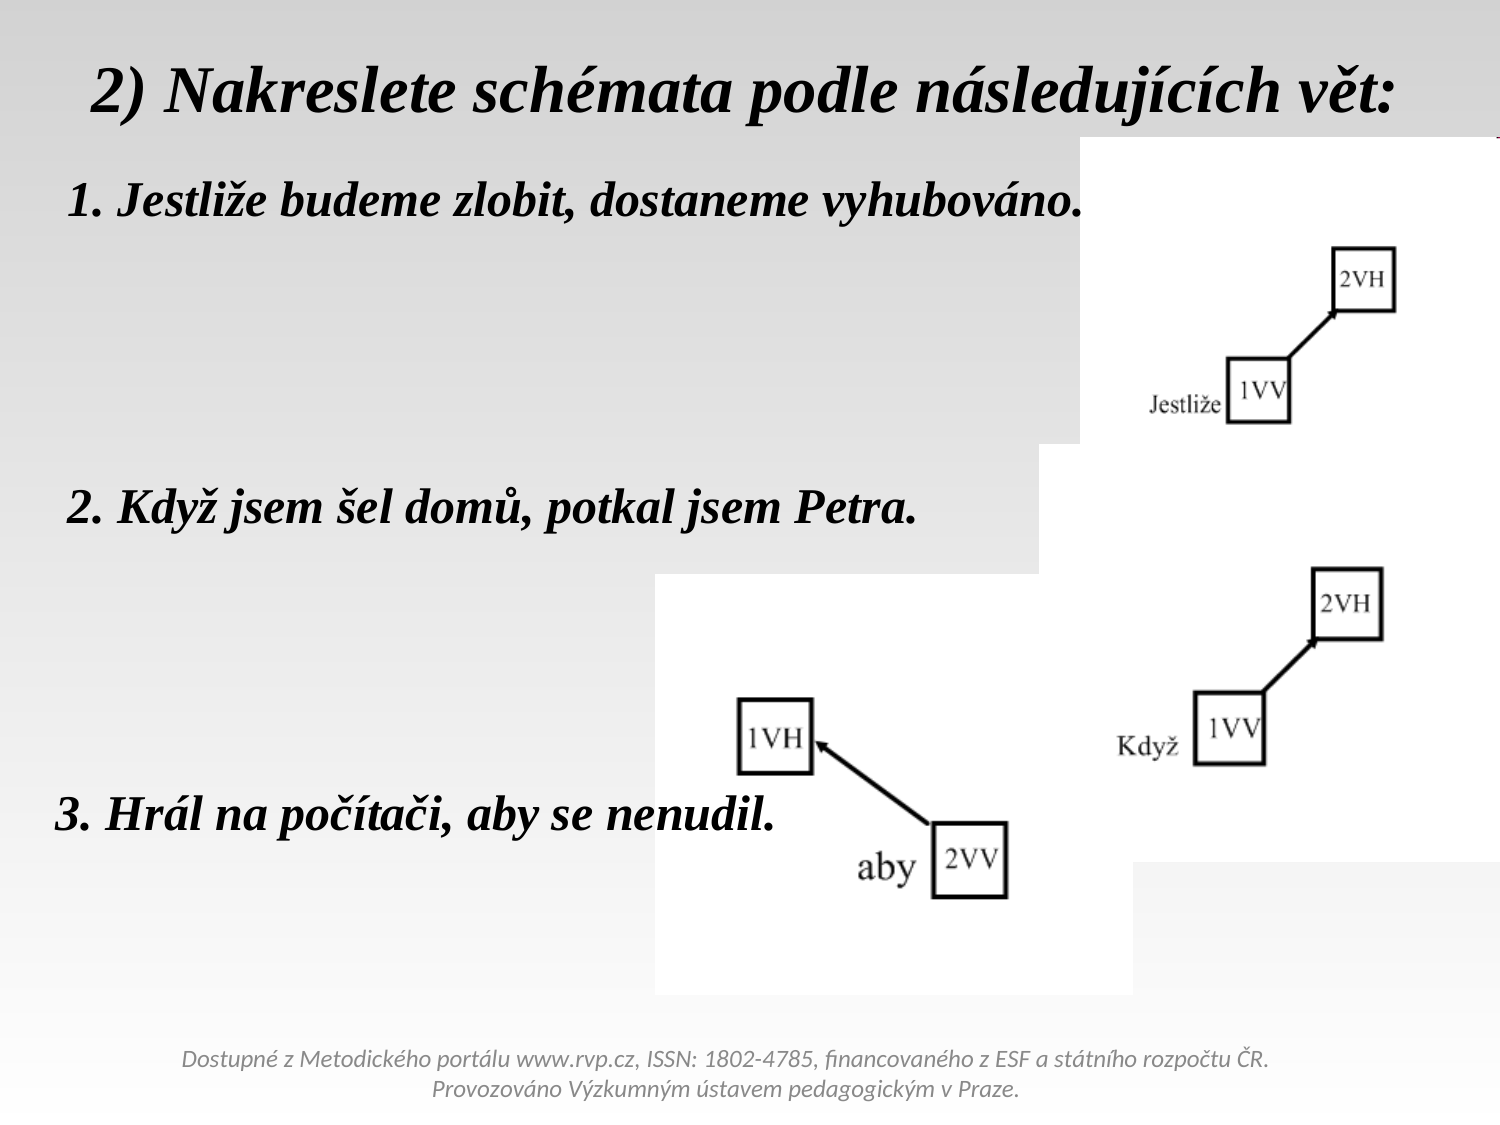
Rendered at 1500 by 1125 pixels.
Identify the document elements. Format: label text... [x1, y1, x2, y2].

text_box 3. Hrál na počítači, aby se nenudil. [41, 763, 1022, 858]
picture [655, 137, 1500, 995]
text_box 1. Jestliže budeme zlobit, dostaneme vyhubováno. [53, 137, 1353, 256]
title 2) Nakreslete schémata podle následujících vět: [76, 30, 1436, 149]
text_box Dostupné z Metodického portálu www.rvp.cz, ISSN: 1802-4785, financovaného z ESF a státního rozpočtu ČR. Provozováno Výzkumným ústavem pedagogickým v Praze. [105, 1042, 1348, 1103]
text_box 2. Když jsem šel domů, potkal jsem Petra. [53, 444, 1034, 563]
